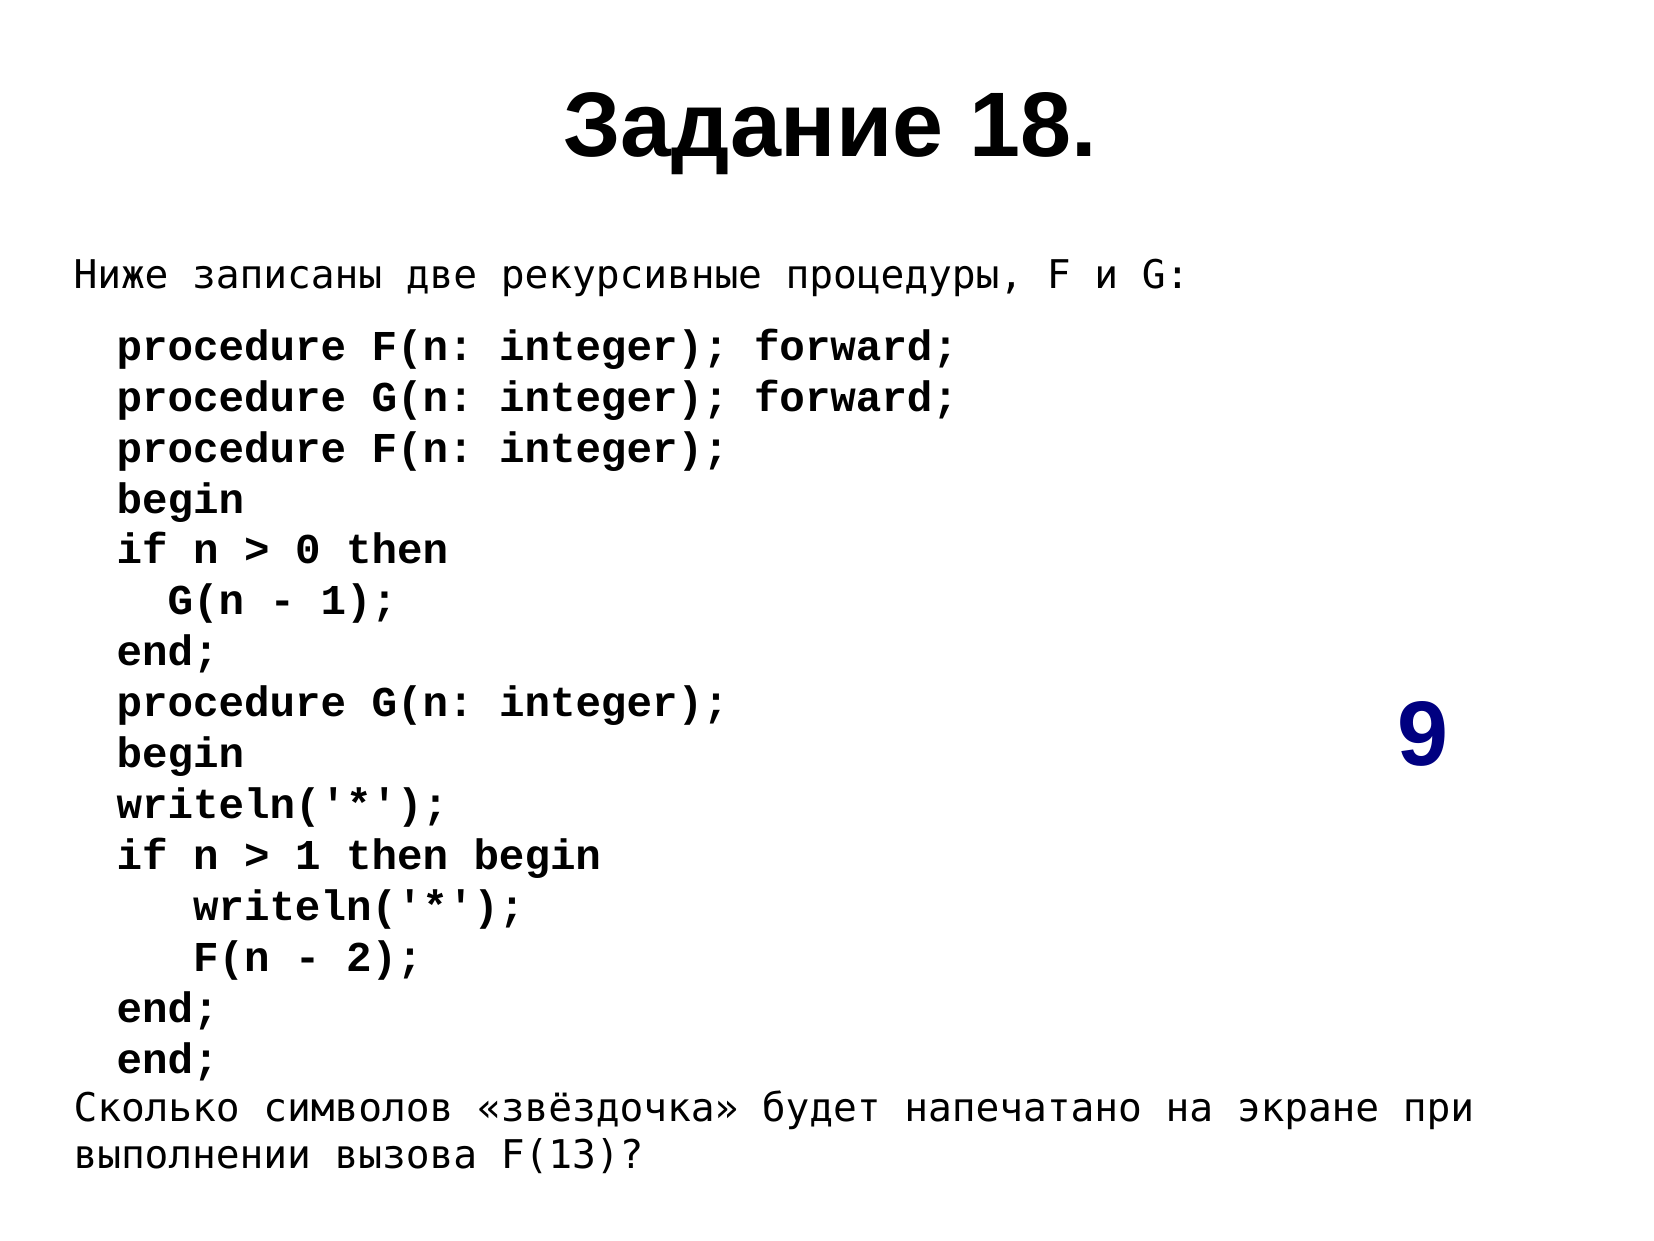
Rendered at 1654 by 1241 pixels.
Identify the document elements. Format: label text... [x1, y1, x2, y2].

list Ниже записаны две рекурсивные процедуры, F и G: procedure F(n: integer); forward; procedure G(n: integer); forward; procedure F(n: integer); begin if n > 0 then G(n - 1); end; procedure G(n: integer); begin writeln('*'); if n > 1 then begin writeln('*'); F(n - 2); end; end; Сколько символов «звёздочка» будет напечатано на экране при выполнении вызова F(13)? [58, 241, 1609, 1194]
text_box 9 [1299, 675, 1548, 841]
title Задание 18. [82, 45, 1571, 241]
